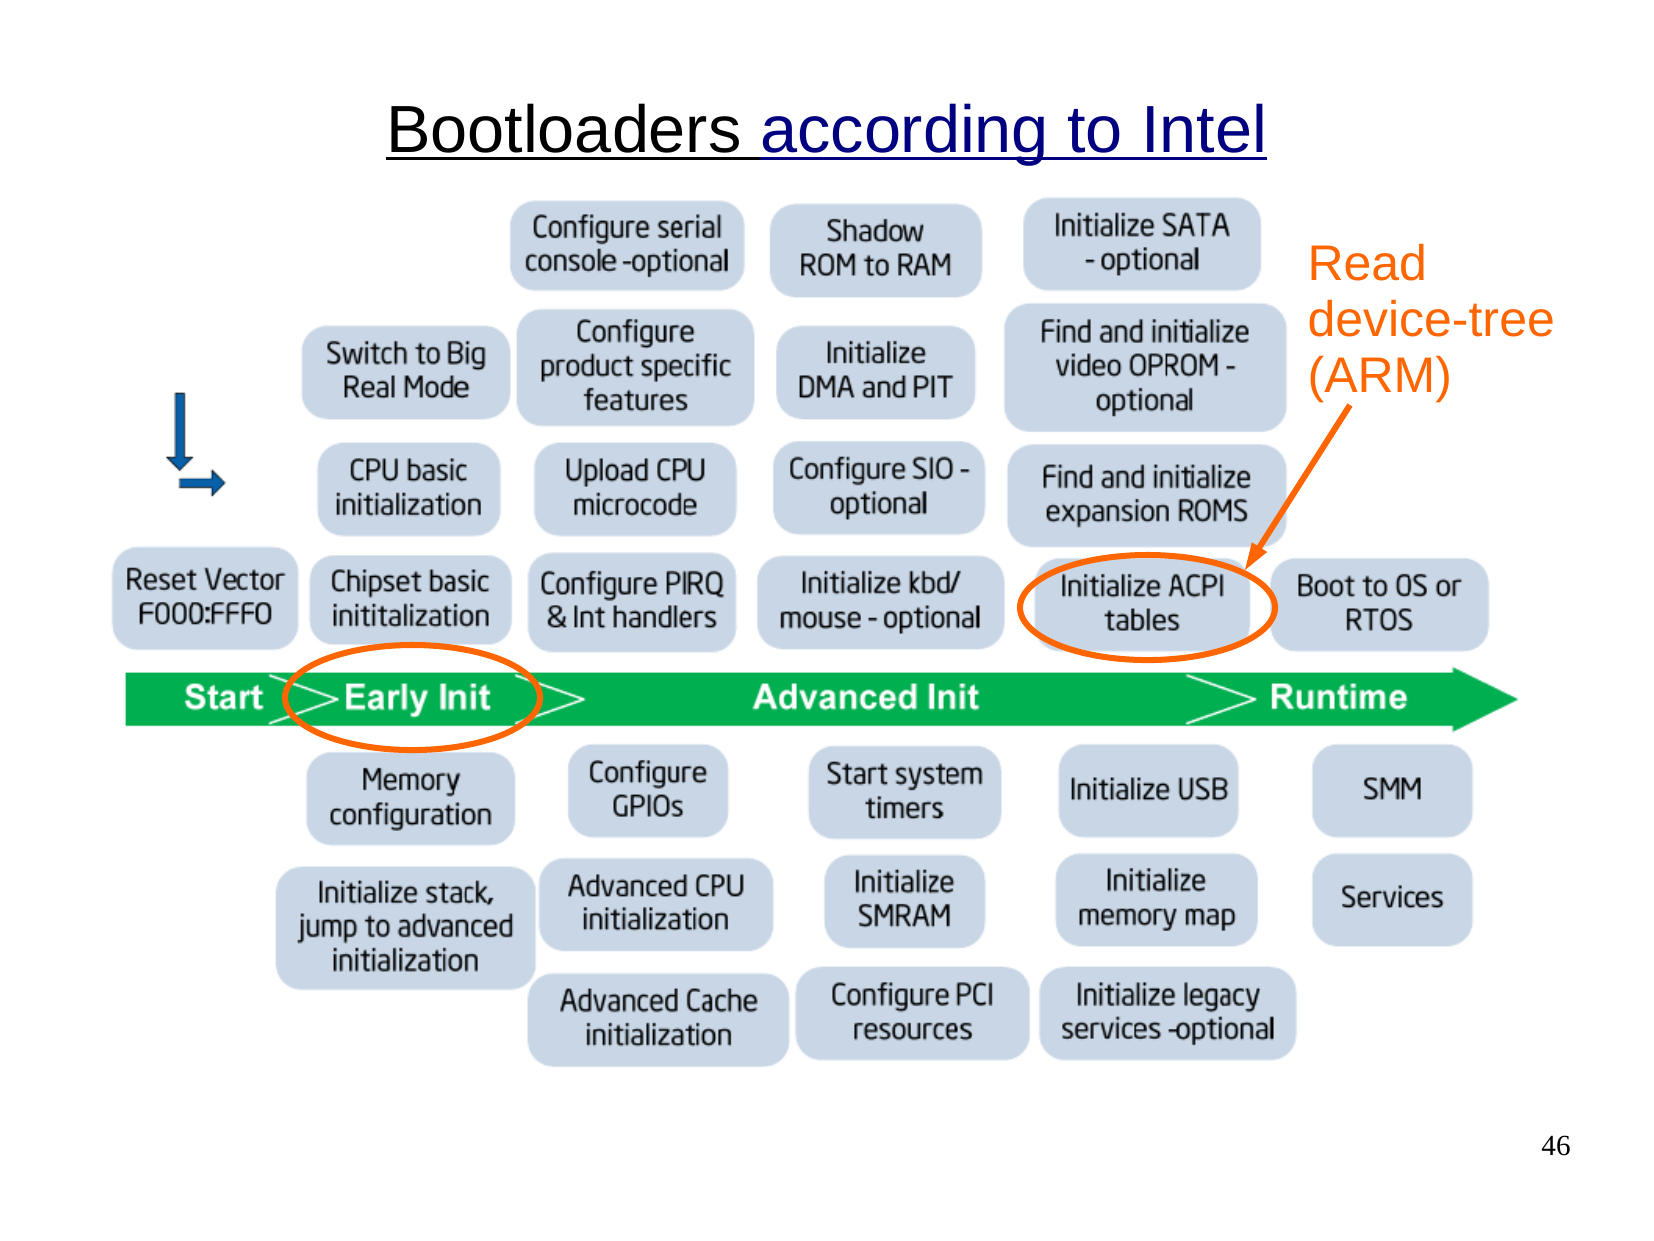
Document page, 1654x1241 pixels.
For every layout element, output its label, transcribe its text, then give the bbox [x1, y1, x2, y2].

picture [40, 149, 1635, 1114]
title Bootloaders according to Intel [82, 49, 1571, 211]
text_box Read device-tree (ARM) [1290, 225, 1575, 414]
